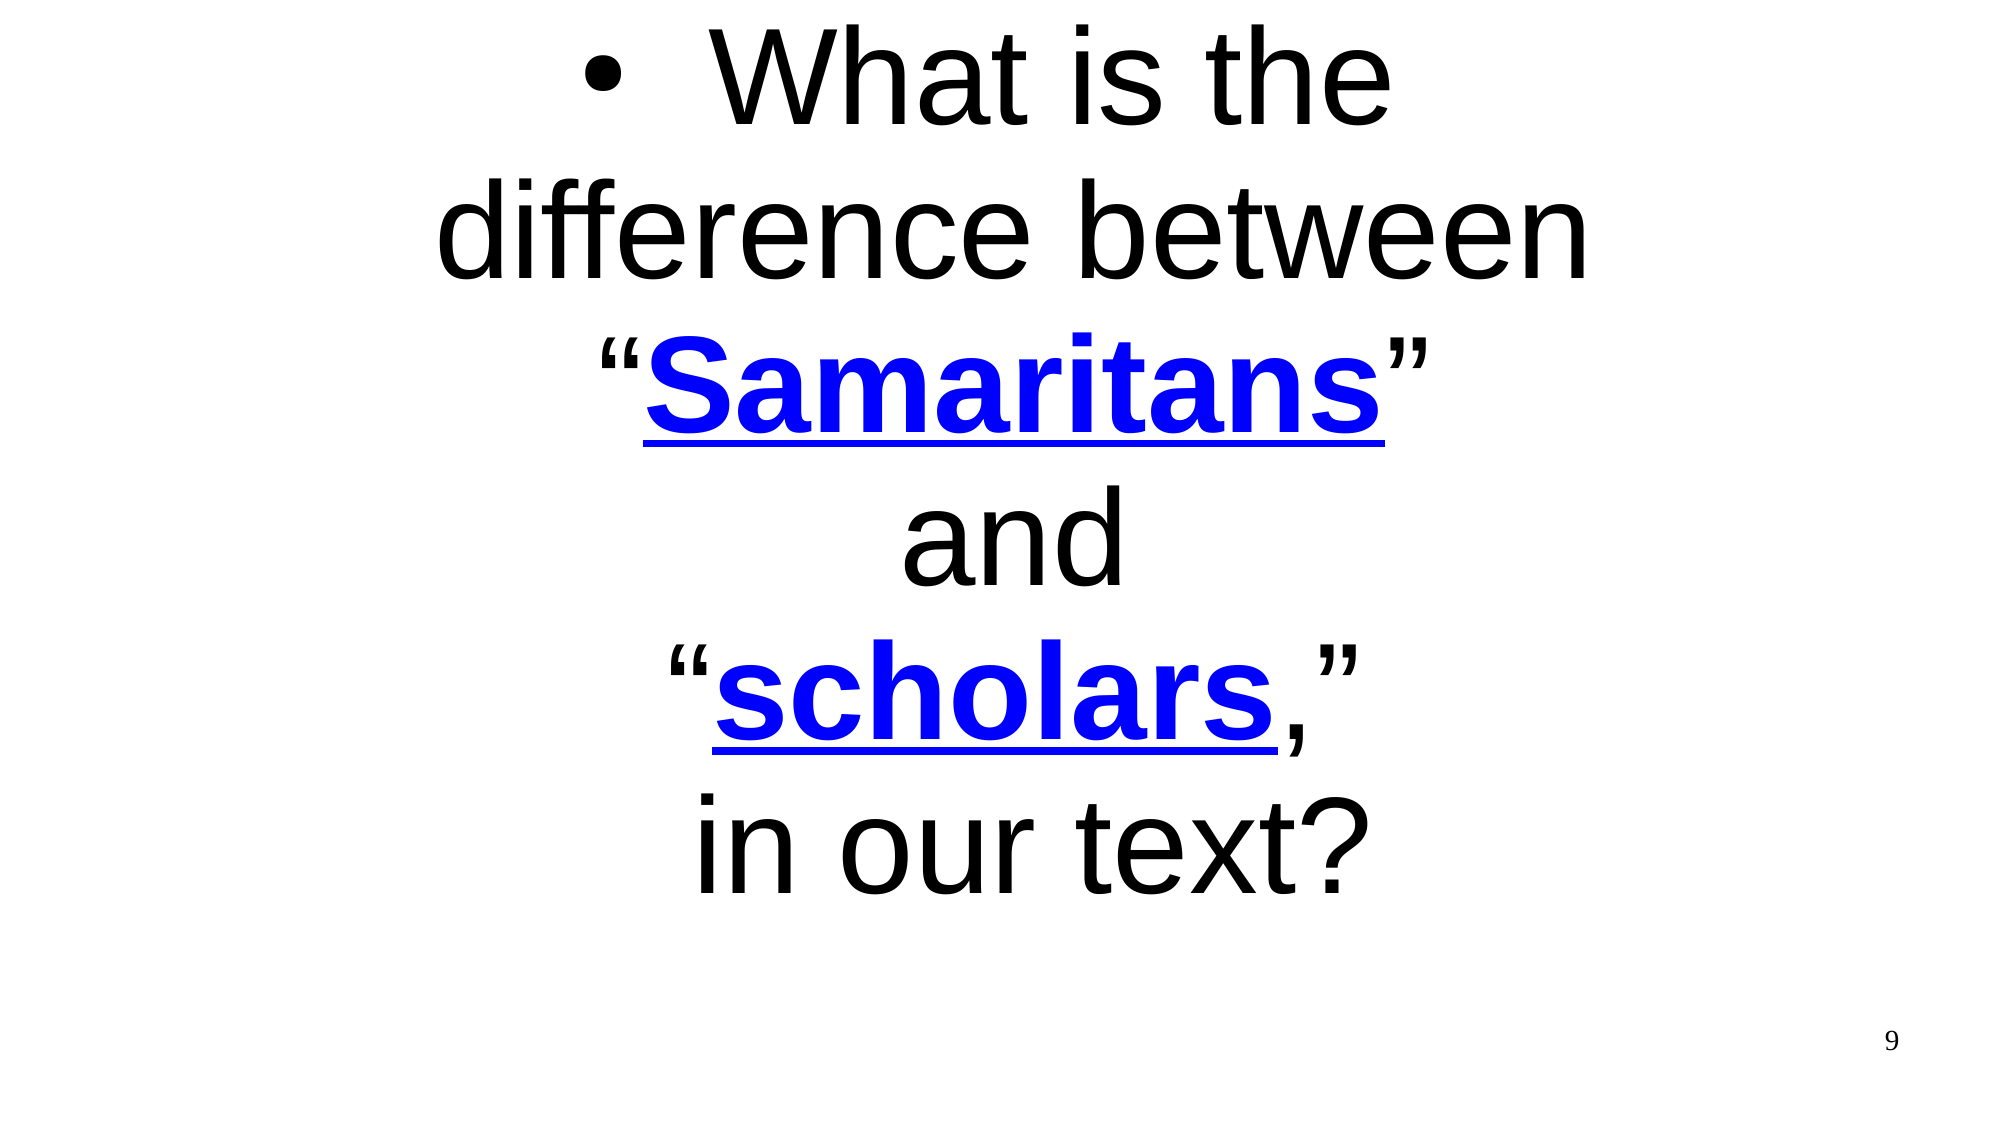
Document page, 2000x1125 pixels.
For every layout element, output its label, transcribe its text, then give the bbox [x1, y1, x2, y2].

list What is the difference between “Samaritans” and “scholars,” in our text? [0, 0, 1996, 1123]
